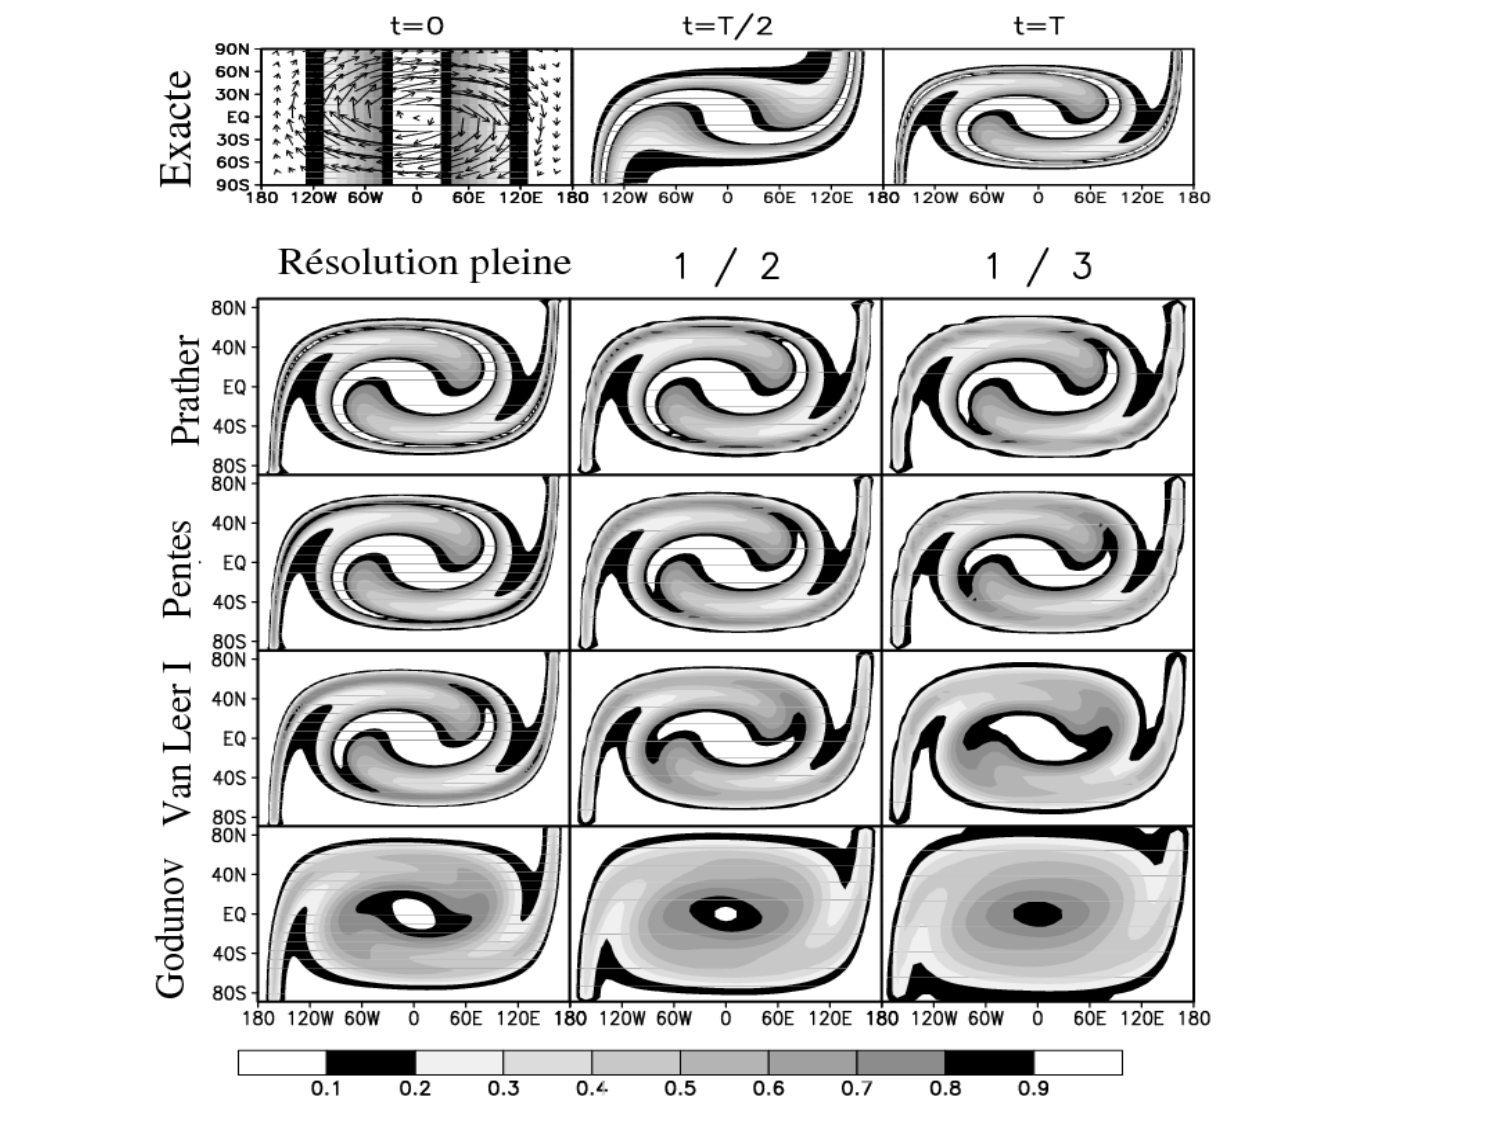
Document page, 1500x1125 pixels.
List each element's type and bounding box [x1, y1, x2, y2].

picture [152, 0, 1230, 1116]
